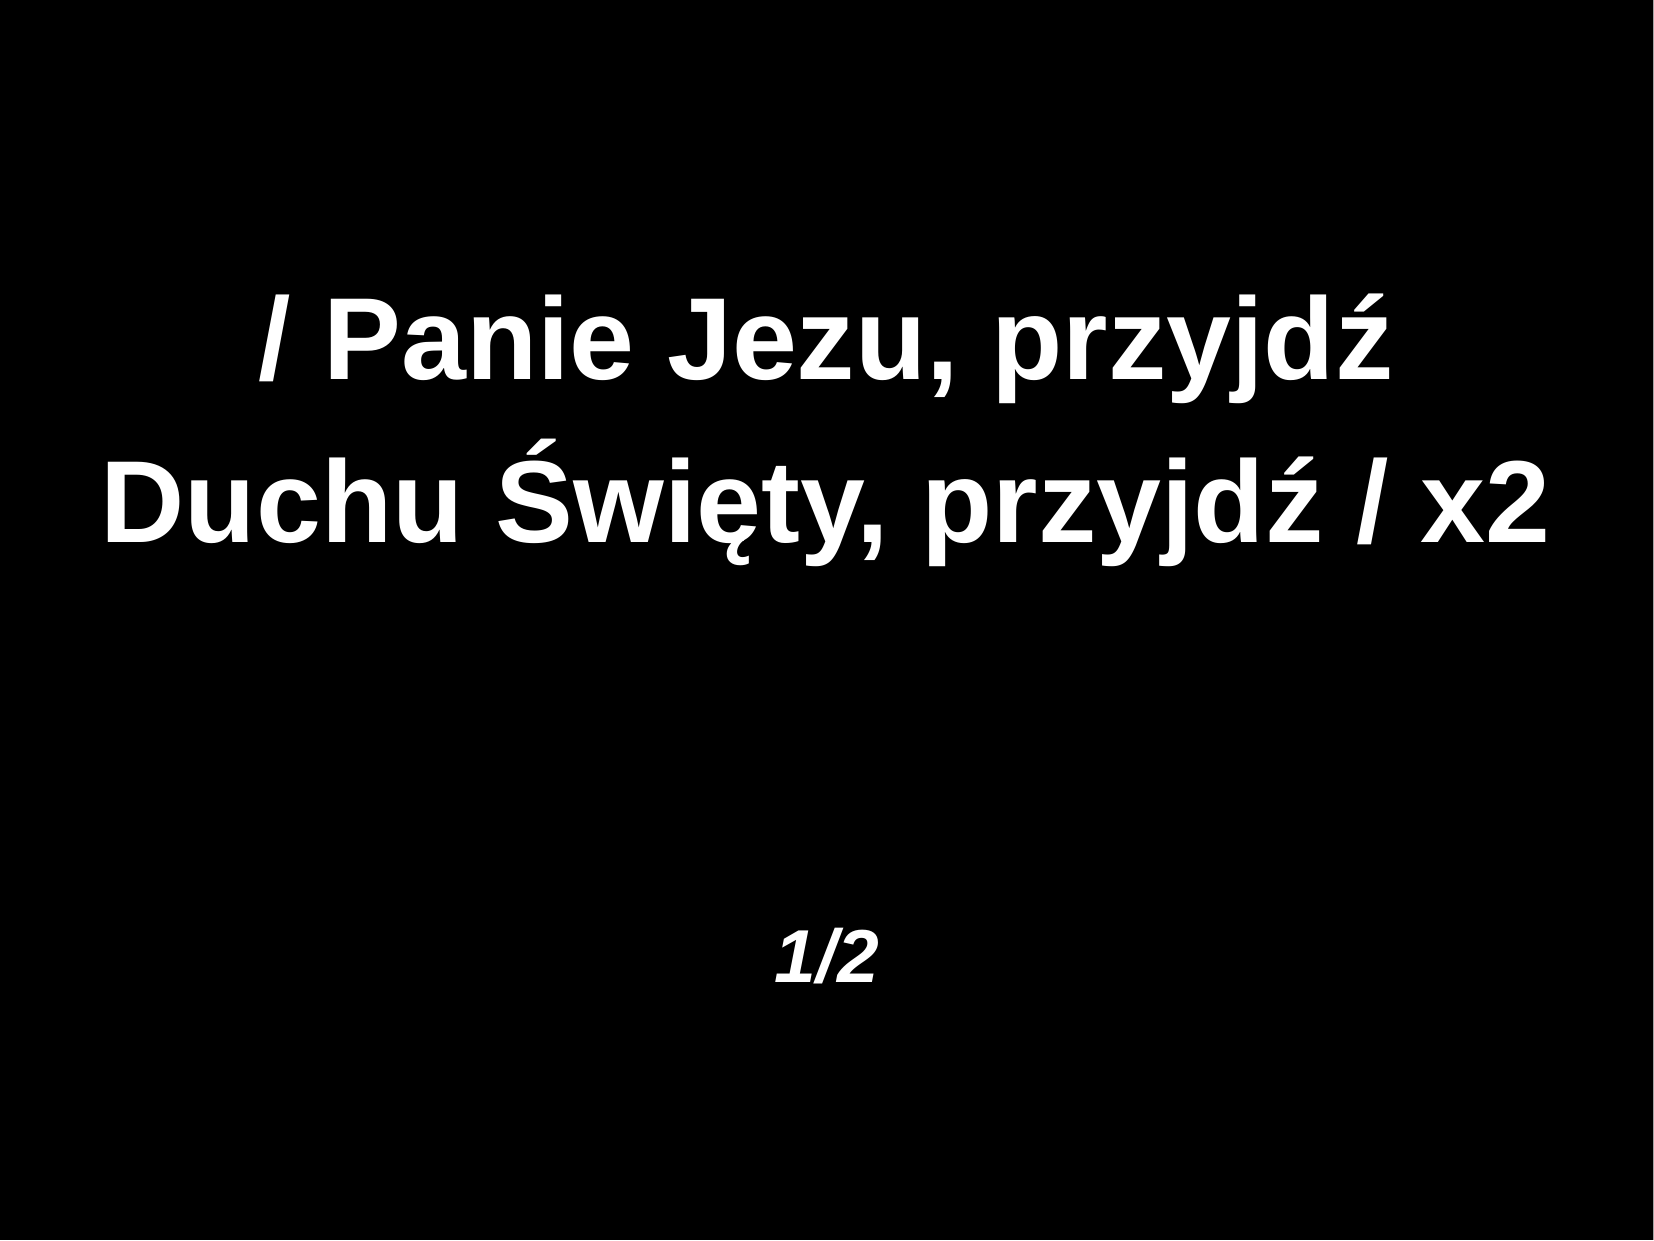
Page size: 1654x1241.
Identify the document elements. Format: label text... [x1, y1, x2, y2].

subtitle / Panie Jezu, przyjdź Duchu Święty, przyjdź / x2 1/2 [0, 0, 1654, 1241]
